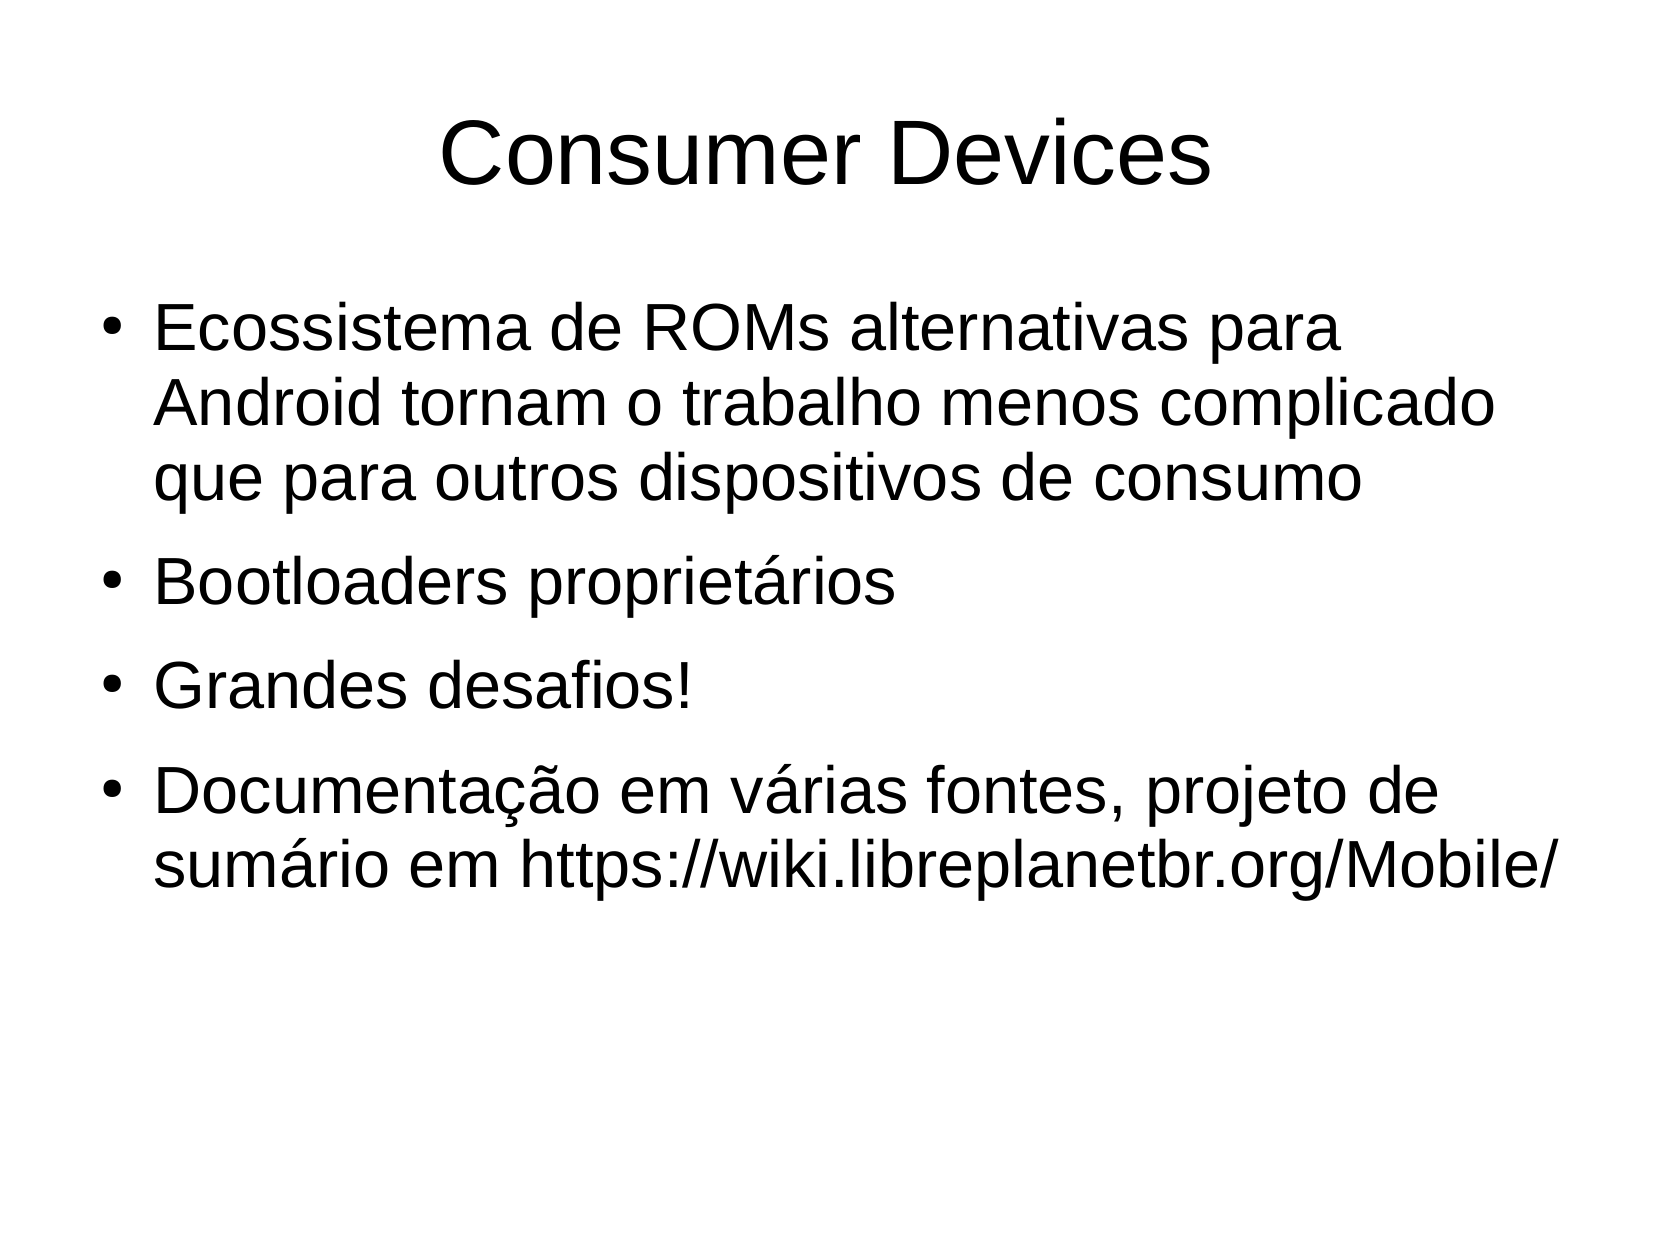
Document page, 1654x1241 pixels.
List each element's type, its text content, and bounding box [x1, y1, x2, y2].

list Ecossistema de ROMs alternativas para Android tornam o trabalho menos complicado que para outros dispositivos de consumo Bootloaders proprietários Grandes desafios! Documentação em várias fontes, projeto de sumário em https://wiki.libreplanetbr.org/Mobile/ [82, 290, 1571, 1010]
title Consumer Devices [82, 49, 1571, 257]
